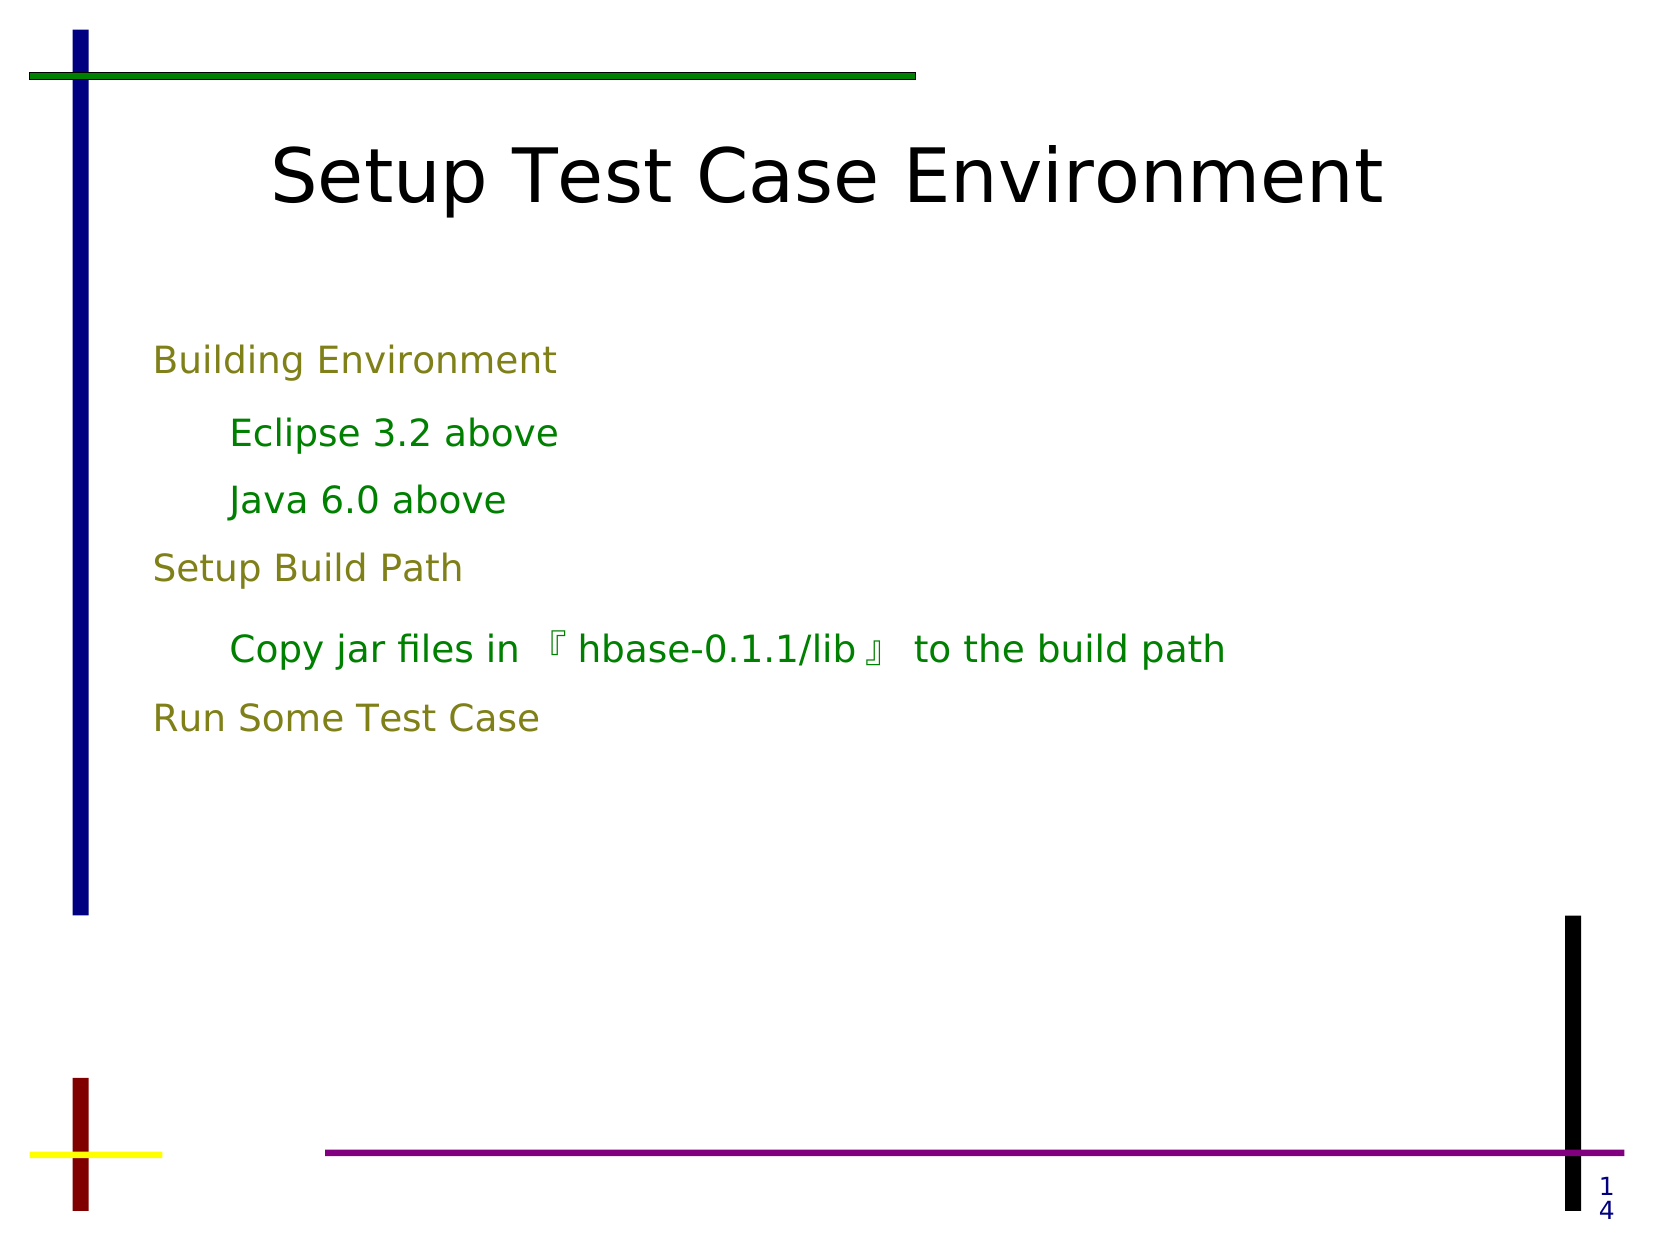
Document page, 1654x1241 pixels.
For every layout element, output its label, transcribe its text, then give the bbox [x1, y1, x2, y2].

list Building Environment Eclipse 3.2 above Java 6.0 above Setup Build Path Copy jar files in『hbase-0.1.1/lib』to the build path Run Some Test Case [134, 338, 1534, 1112]
title Setup Test Case Environment [121, 95, 1534, 258]
